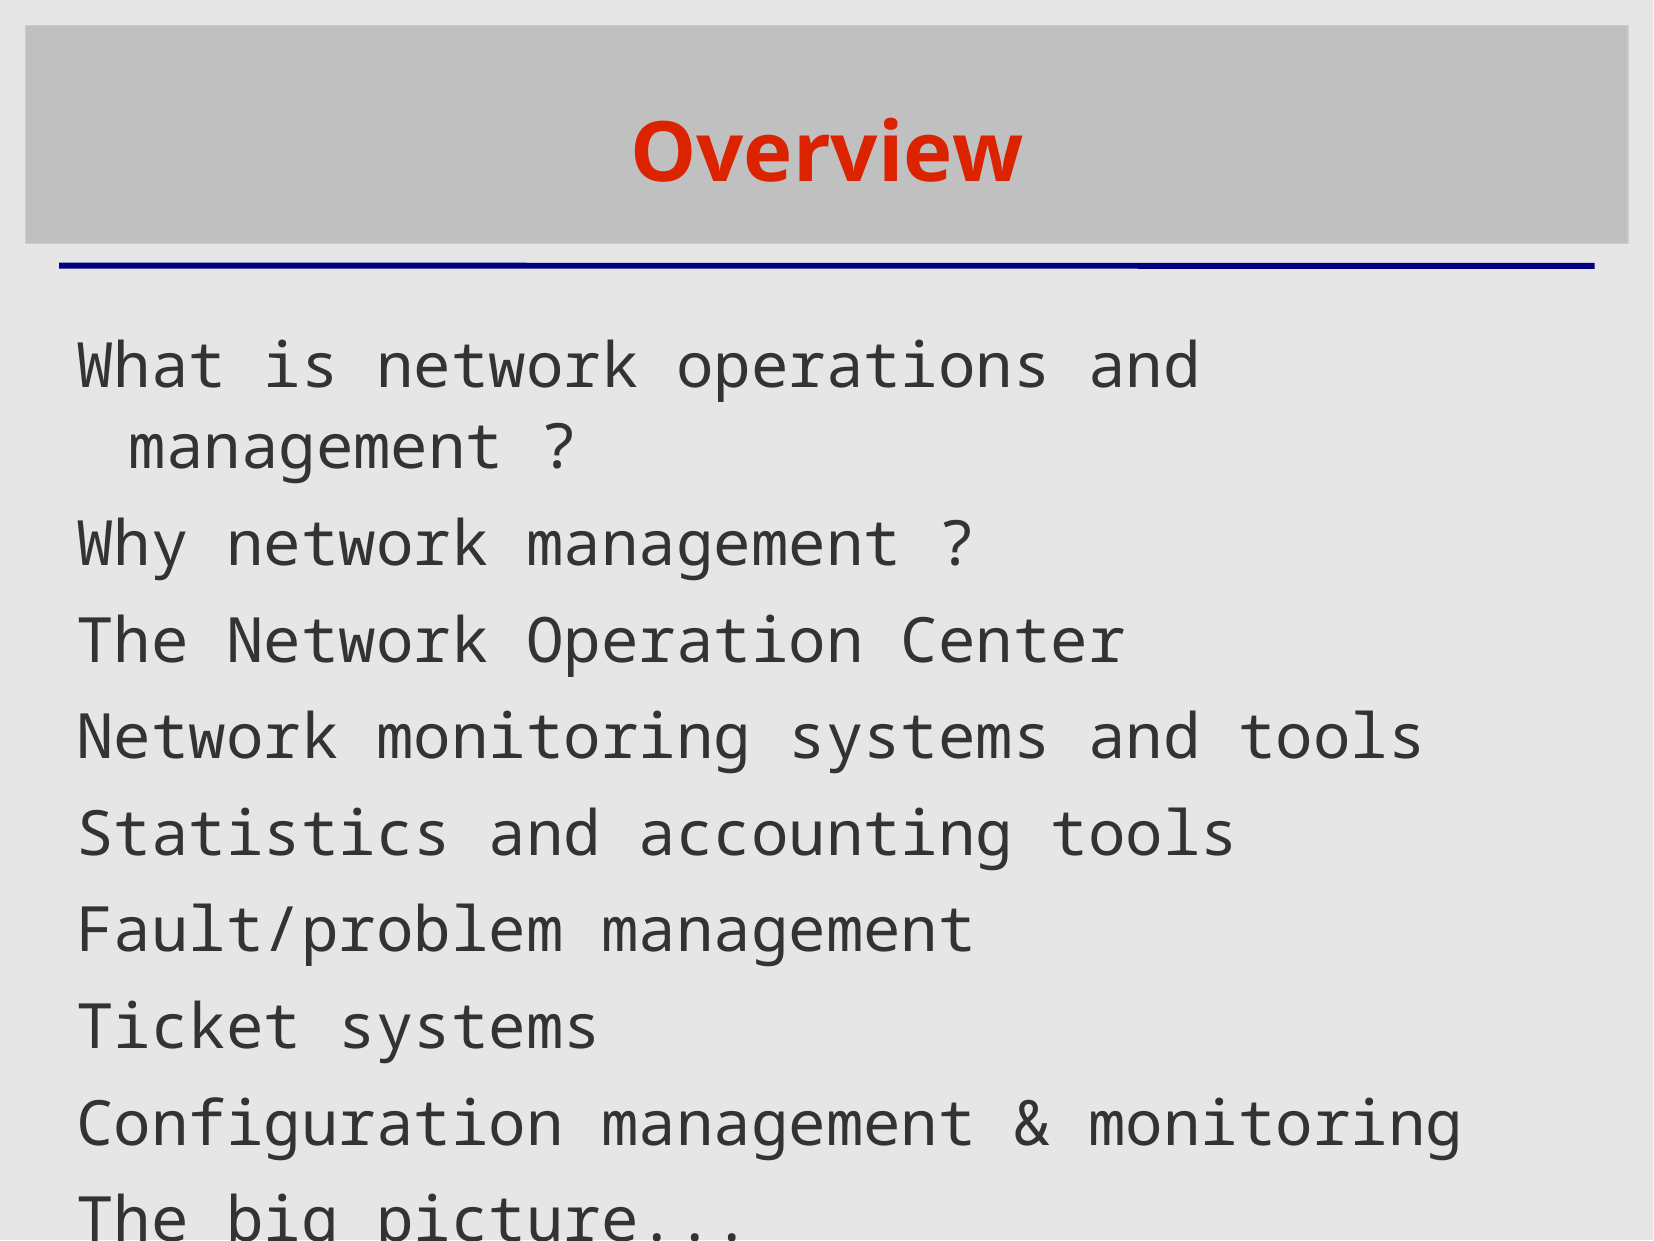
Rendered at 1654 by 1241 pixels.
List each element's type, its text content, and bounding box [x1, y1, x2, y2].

list What is network operations and management ? Why network management ? The Network Operation Center Network monitoring systems and tools Statistics and accounting tools Fault/problem management Ticket systems Configuration management & monitoring The big picture... [59, 322, 1595, 1162]
title Overview [121, 46, 1534, 254]
